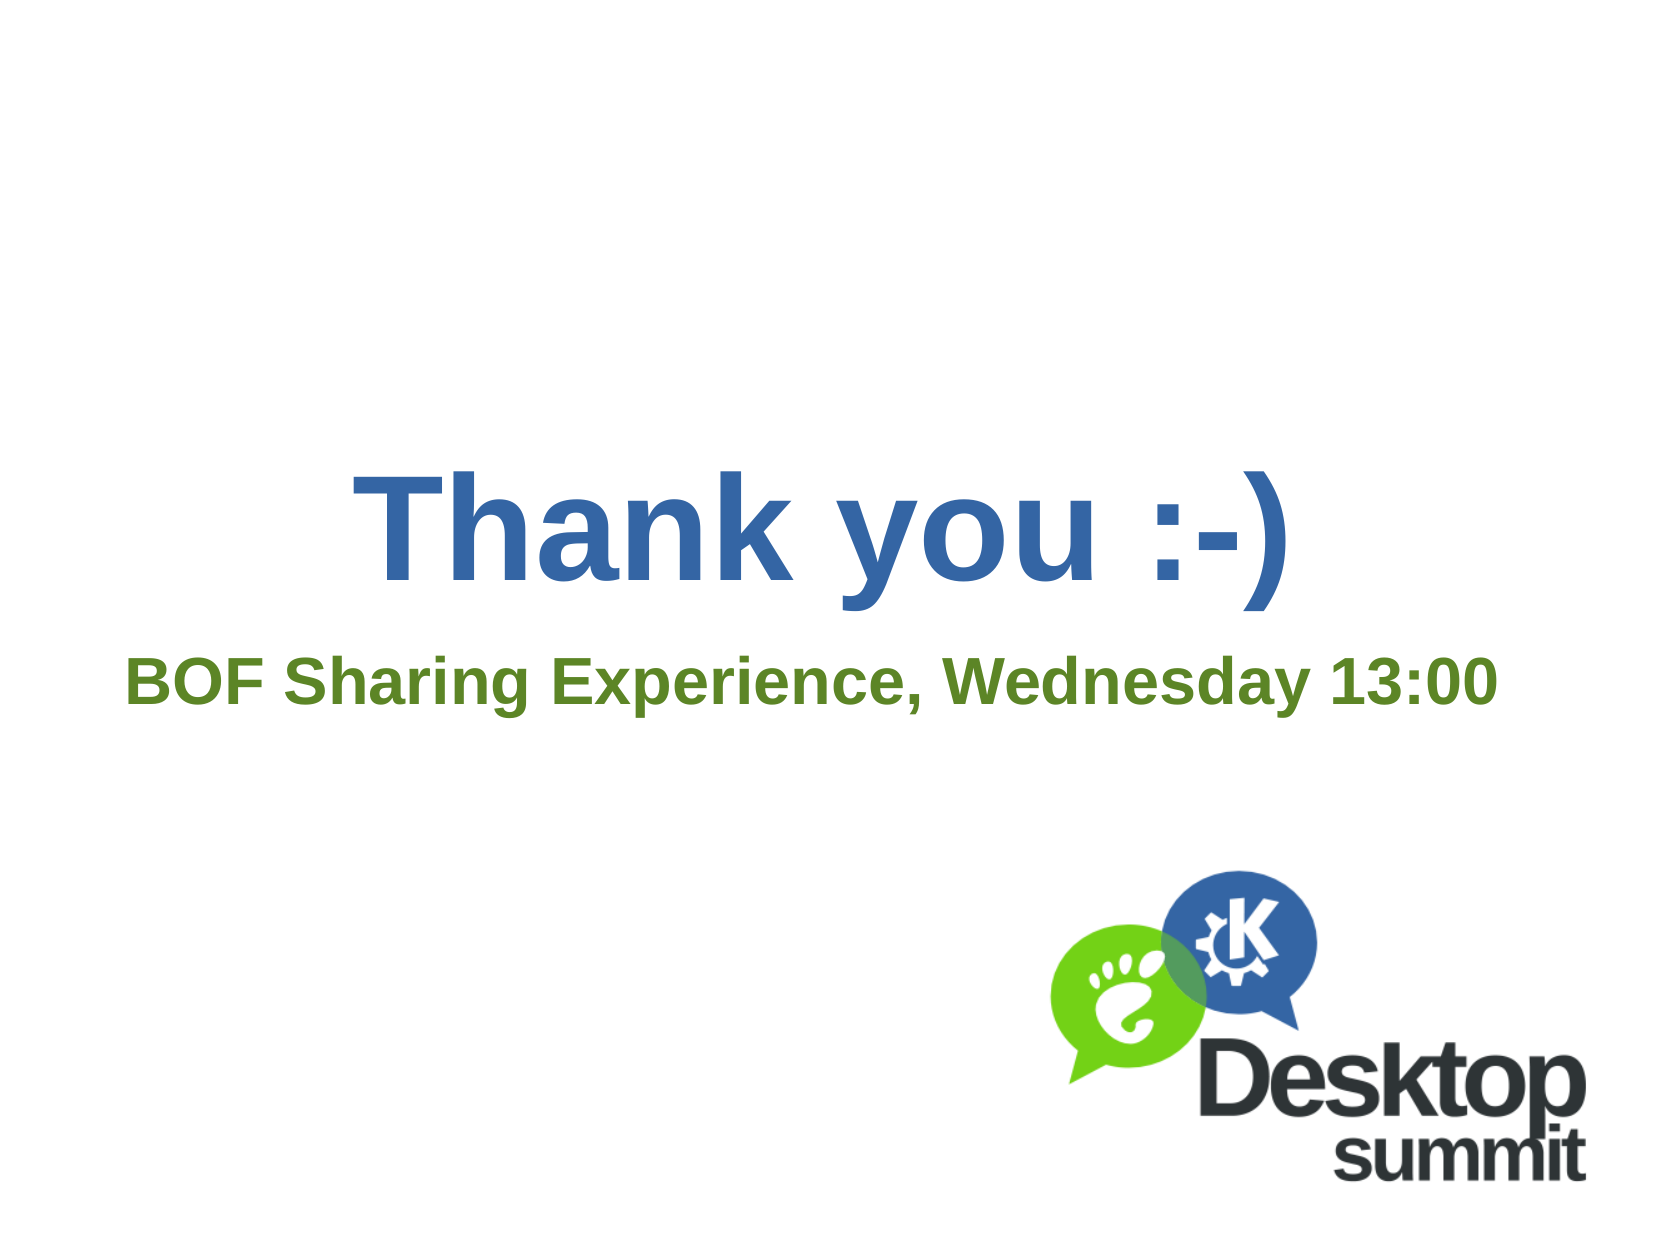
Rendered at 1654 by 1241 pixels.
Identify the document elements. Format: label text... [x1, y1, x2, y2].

picture [1010, 817, 1637, 1235]
subtitle Thank you :-) [79, 437, 1568, 531]
text_box BOF Sharing Experience, Wednesday 13:00 [68, 635, 1557, 729]
